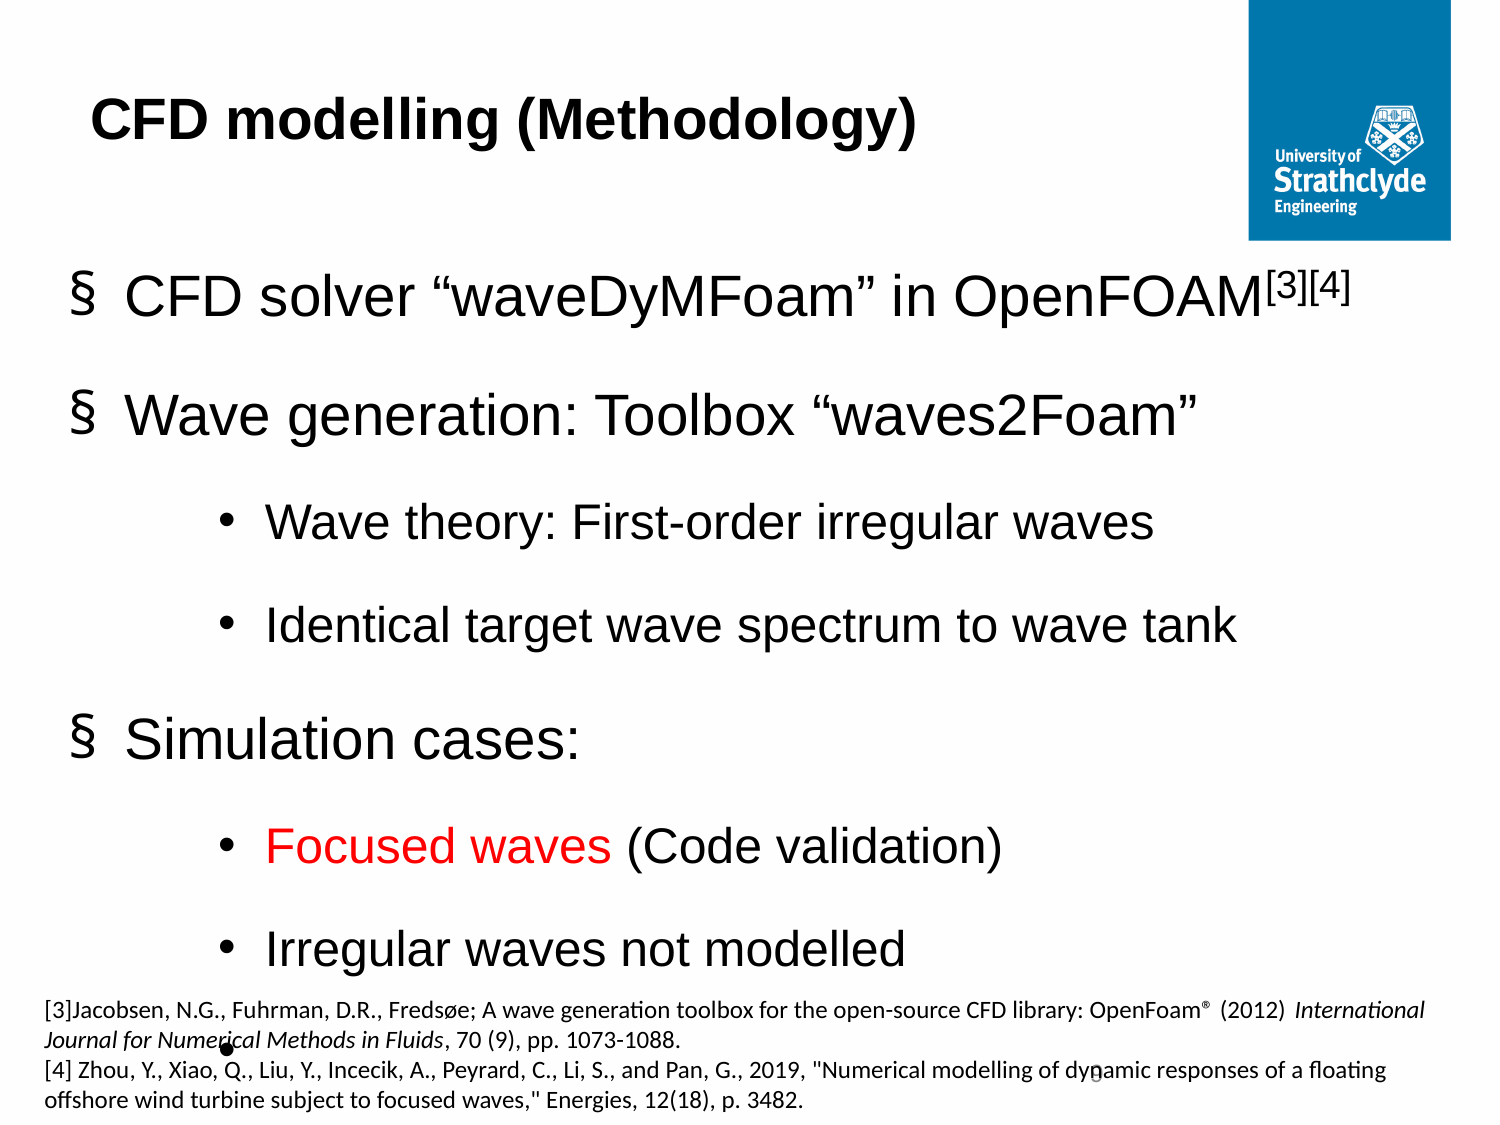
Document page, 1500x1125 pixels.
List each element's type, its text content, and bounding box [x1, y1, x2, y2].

title CFD modelling (Methodology) [75, 7, 1247, 225]
list CFD solver “waveDyMFoam” in OpenFOAM[3][4] Wave generation: Toolbox “waves2Foam” Wave theory: First-order irregular waves Identical target wave spectrum to wave tank Simulation cases: Focused waves (Code validation) Irregular waves not modelled [53, 215, 1404, 986]
text_box [3]Jacobsen, N.G., Fuhrman, D.R., Fredsøe; A wave generation toolbox for the open-source CFD library: OpenFoam® (2012) International Journal for Numerical Methods in Fluids, 70 (9), pp. 1073-1088. [4] Zhou, Y., Xiao, Q., Liu, Y., Incecik, A., Peyrard, C., Li, S., and Pan, G., 2019, "Numerical modelling of dynamic responses of a floating offshore wind turbine subject to focused waves," Energies, 12(18), p. 3482. [29, 986, 1444, 1121]
